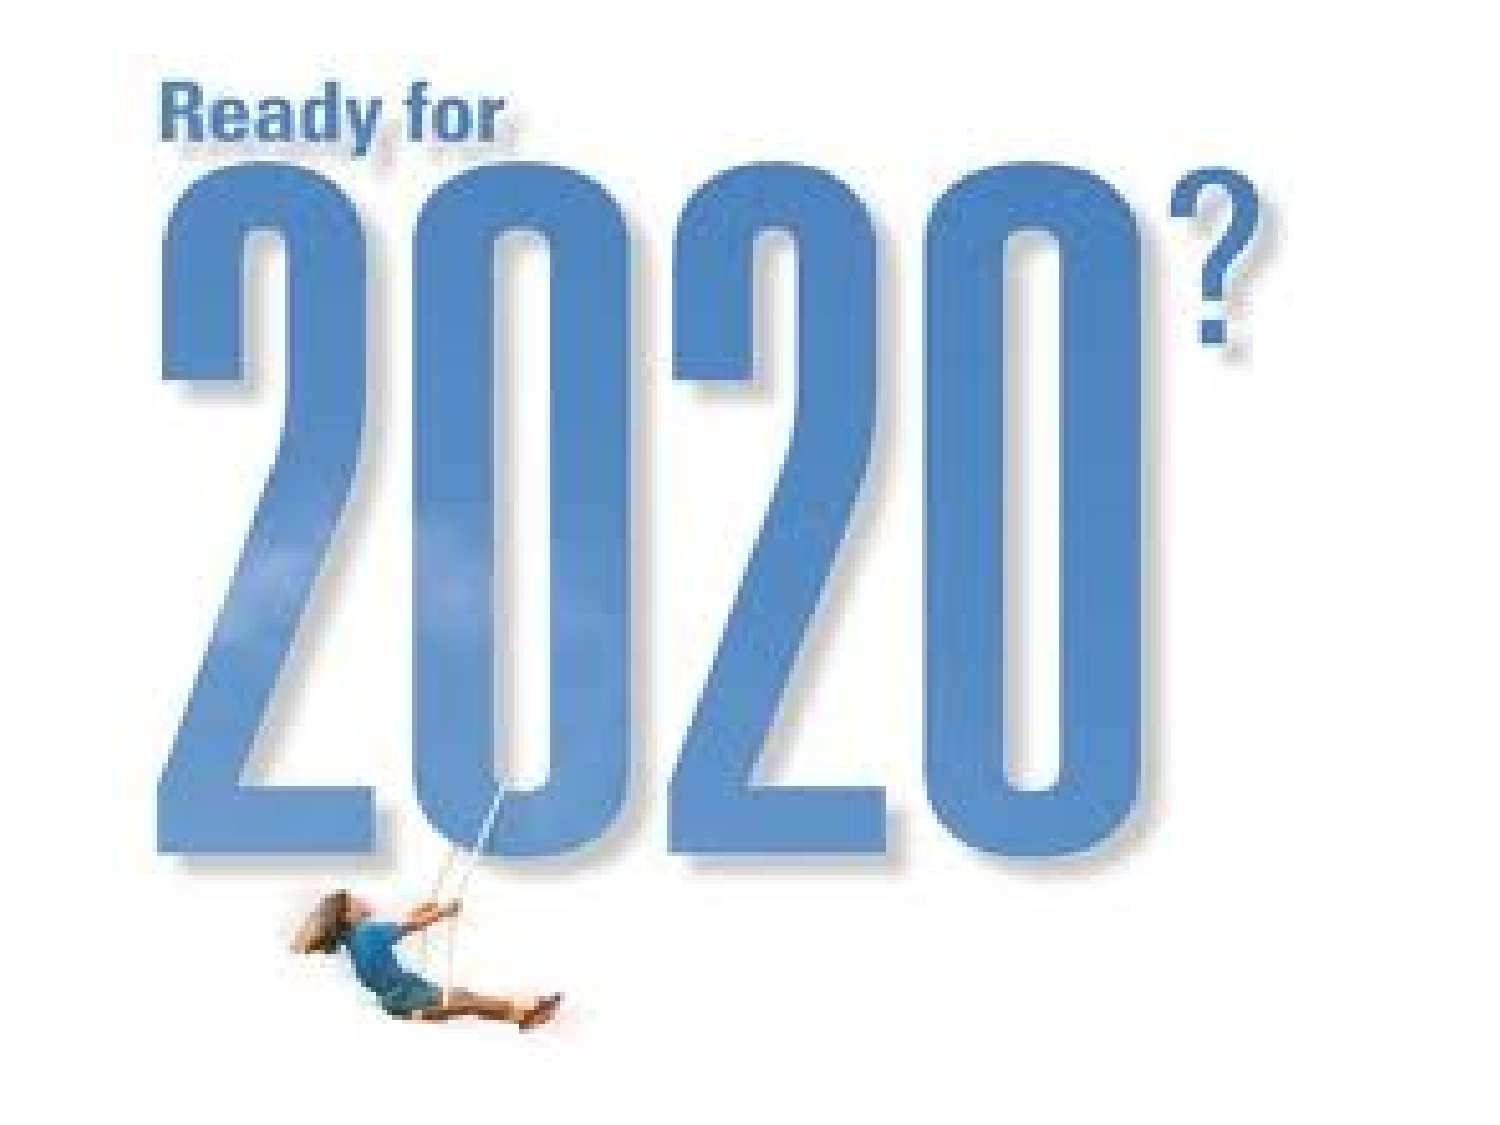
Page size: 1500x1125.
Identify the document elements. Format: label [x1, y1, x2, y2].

picture [112, 54, 1294, 1067]
